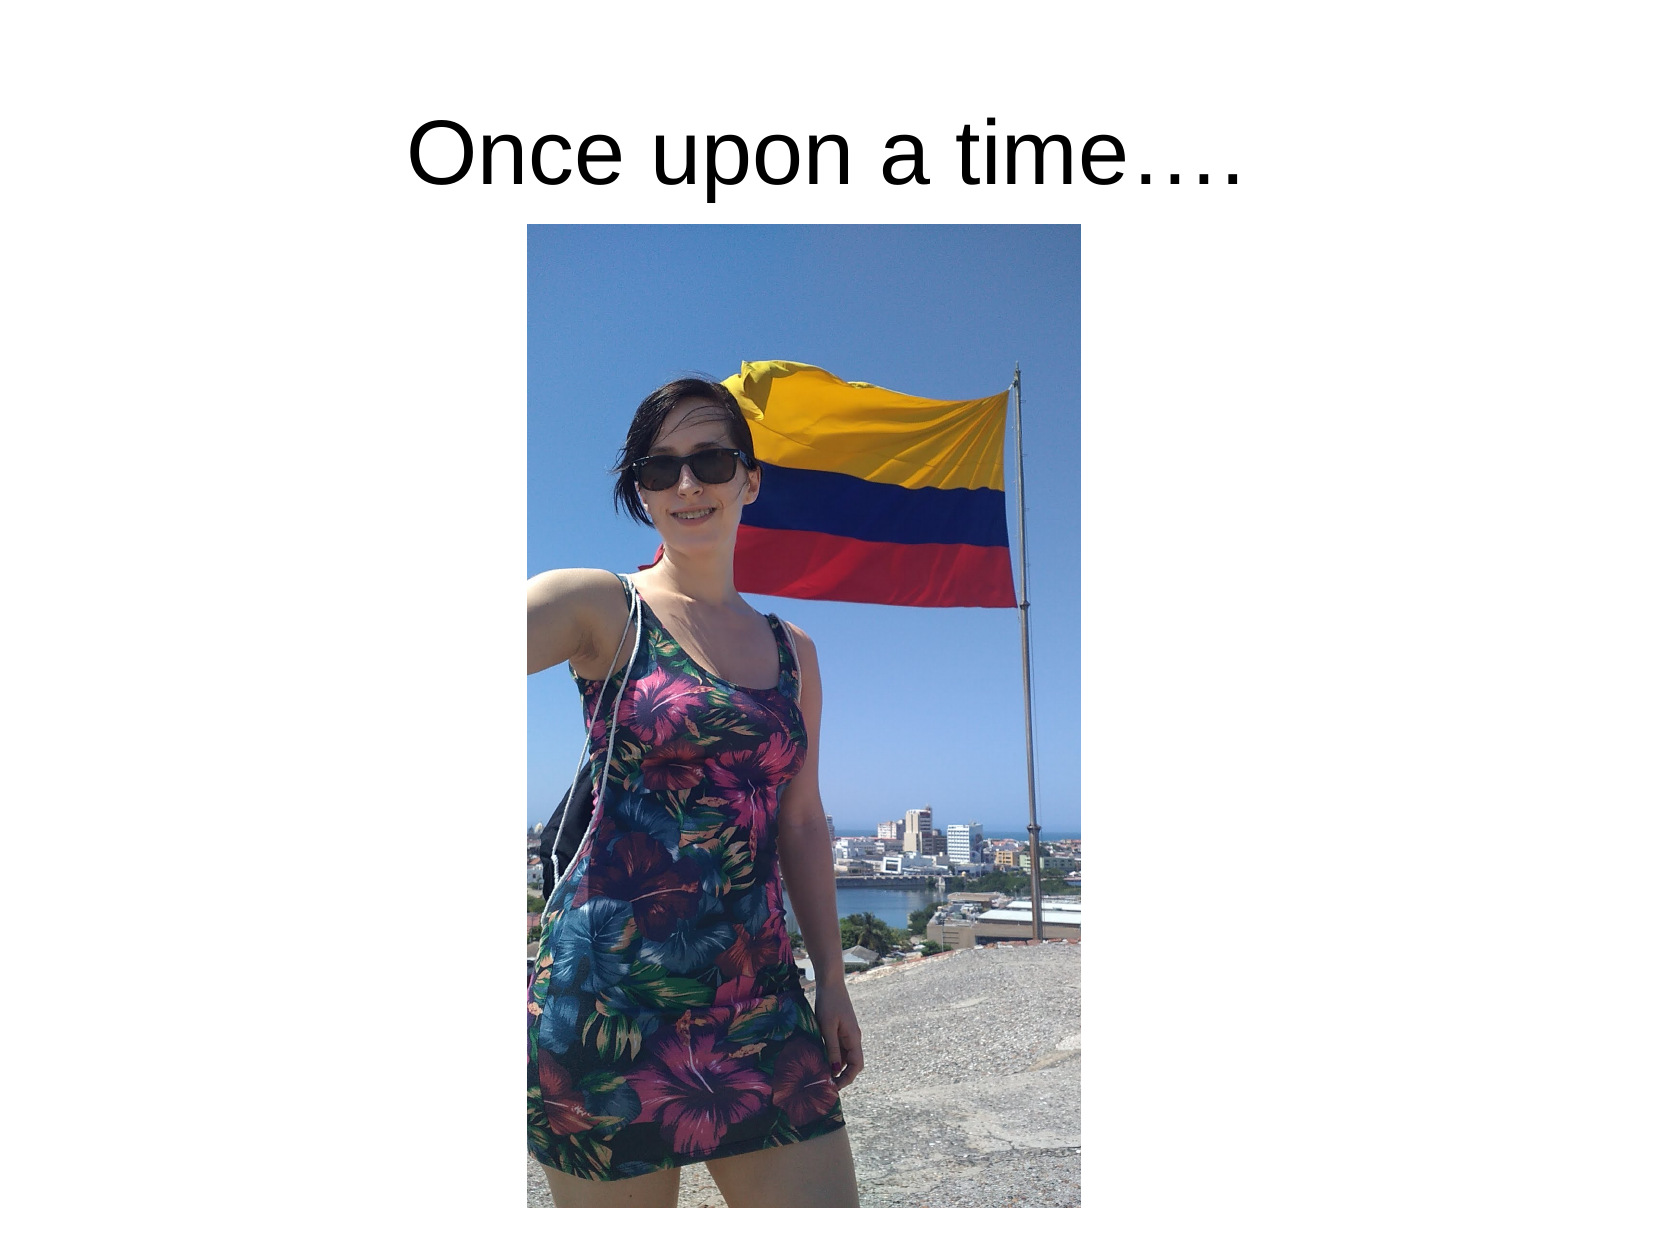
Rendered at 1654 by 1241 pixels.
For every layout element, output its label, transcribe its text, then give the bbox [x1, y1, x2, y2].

title Once upon a time…. [82, 49, 1571, 257]
picture [527, 224, 1081, 1208]
